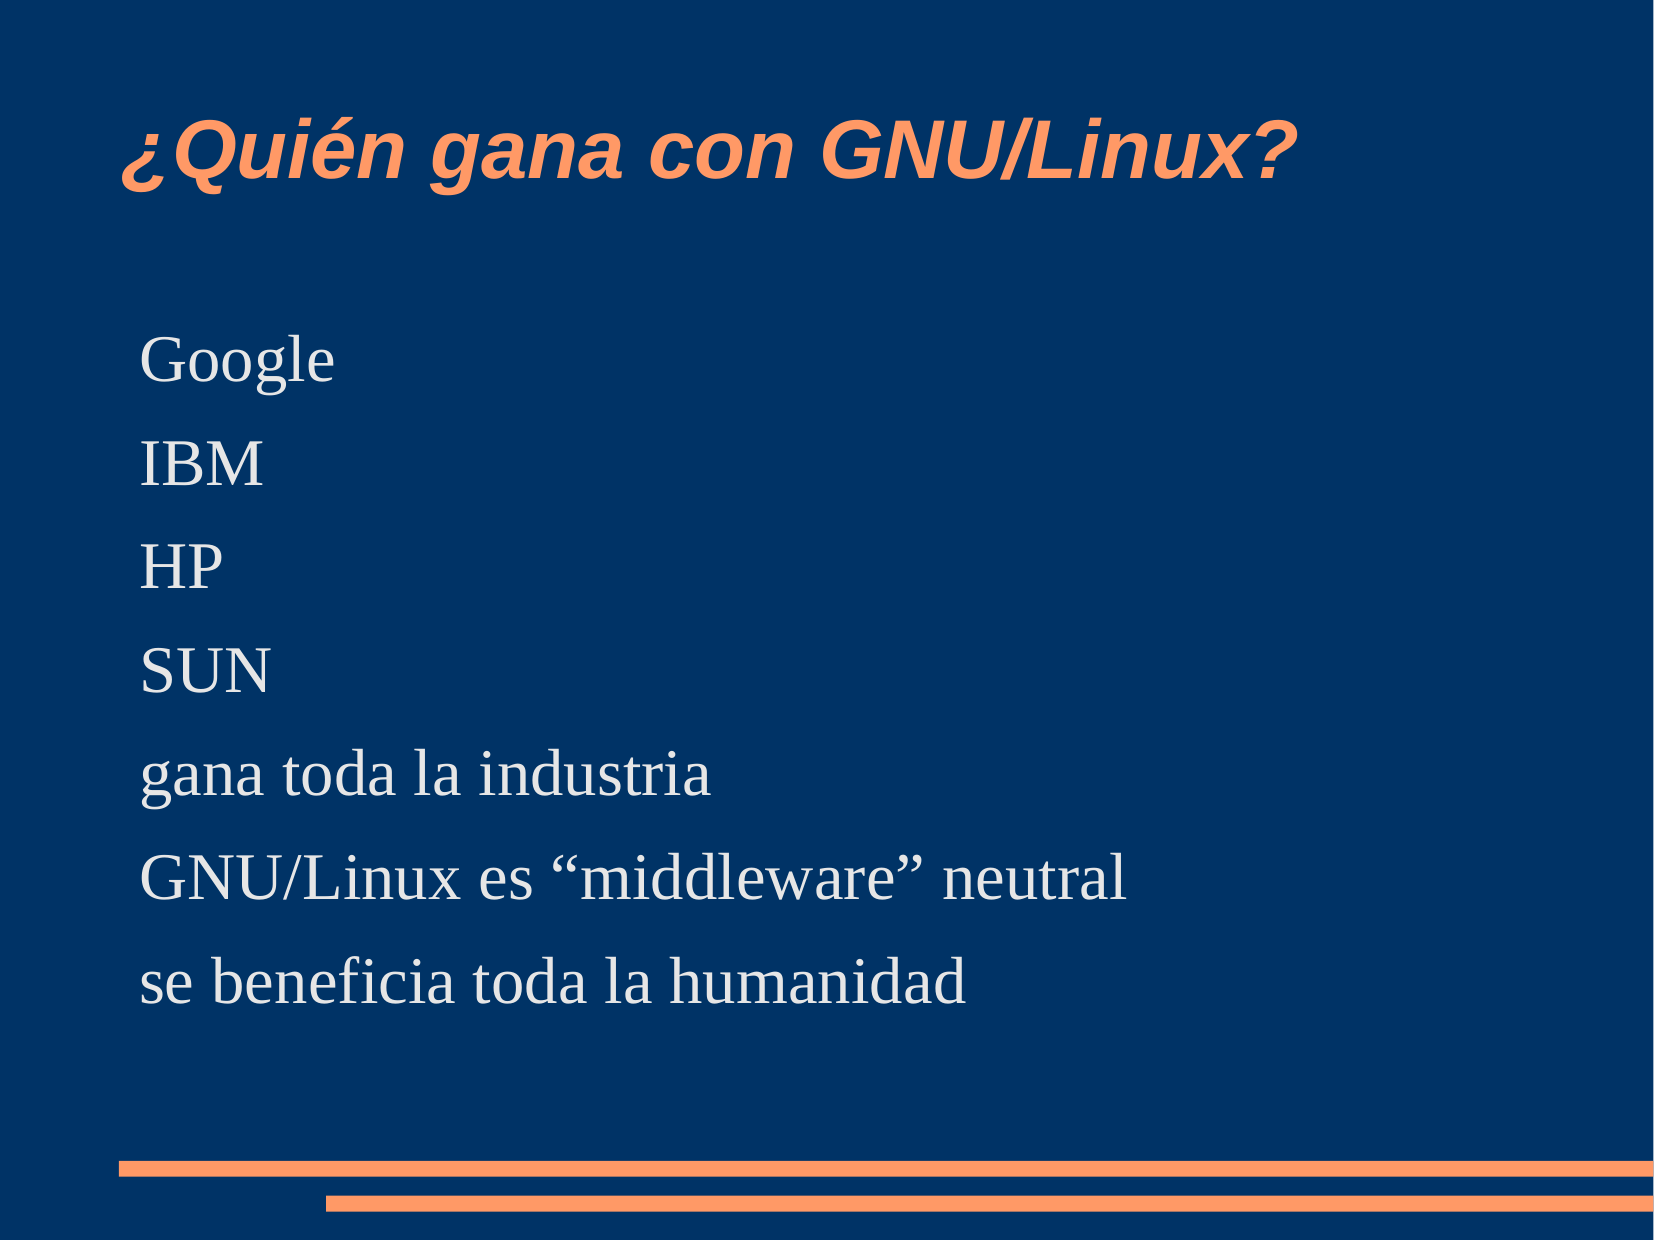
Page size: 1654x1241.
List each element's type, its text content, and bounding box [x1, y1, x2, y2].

title ¿Quién gana con GNU/Linux? [121, 53, 1534, 246]
list Google IBM HP SUN gana toda la industria GNU/Linux es “middleware” neutral se beneficia toda la humanidad [121, 322, 1561, 1118]
